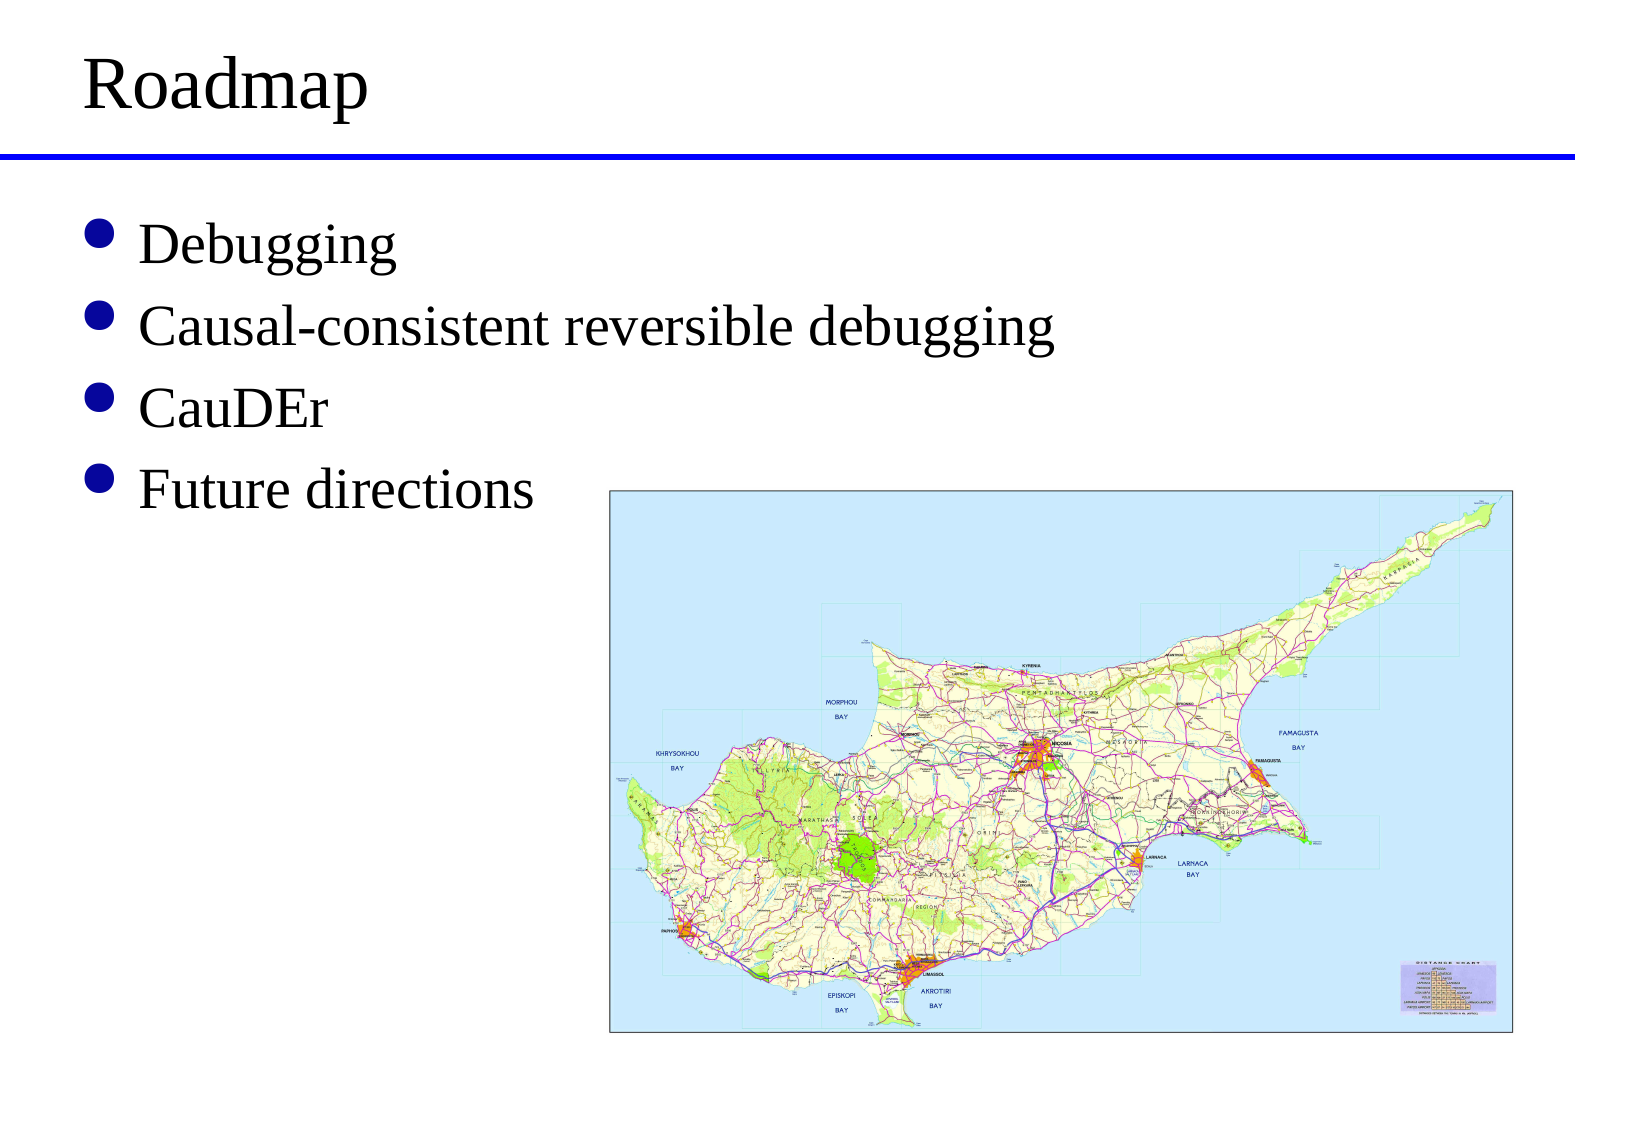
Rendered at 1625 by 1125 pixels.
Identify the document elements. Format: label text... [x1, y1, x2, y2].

picture [606, 487, 1516, 1036]
title Roadmap [67, 27, 1544, 131]
list Debugging Causal-consistent reversible debugging CauDEr Future directions [67, 198, 1478, 1061]
